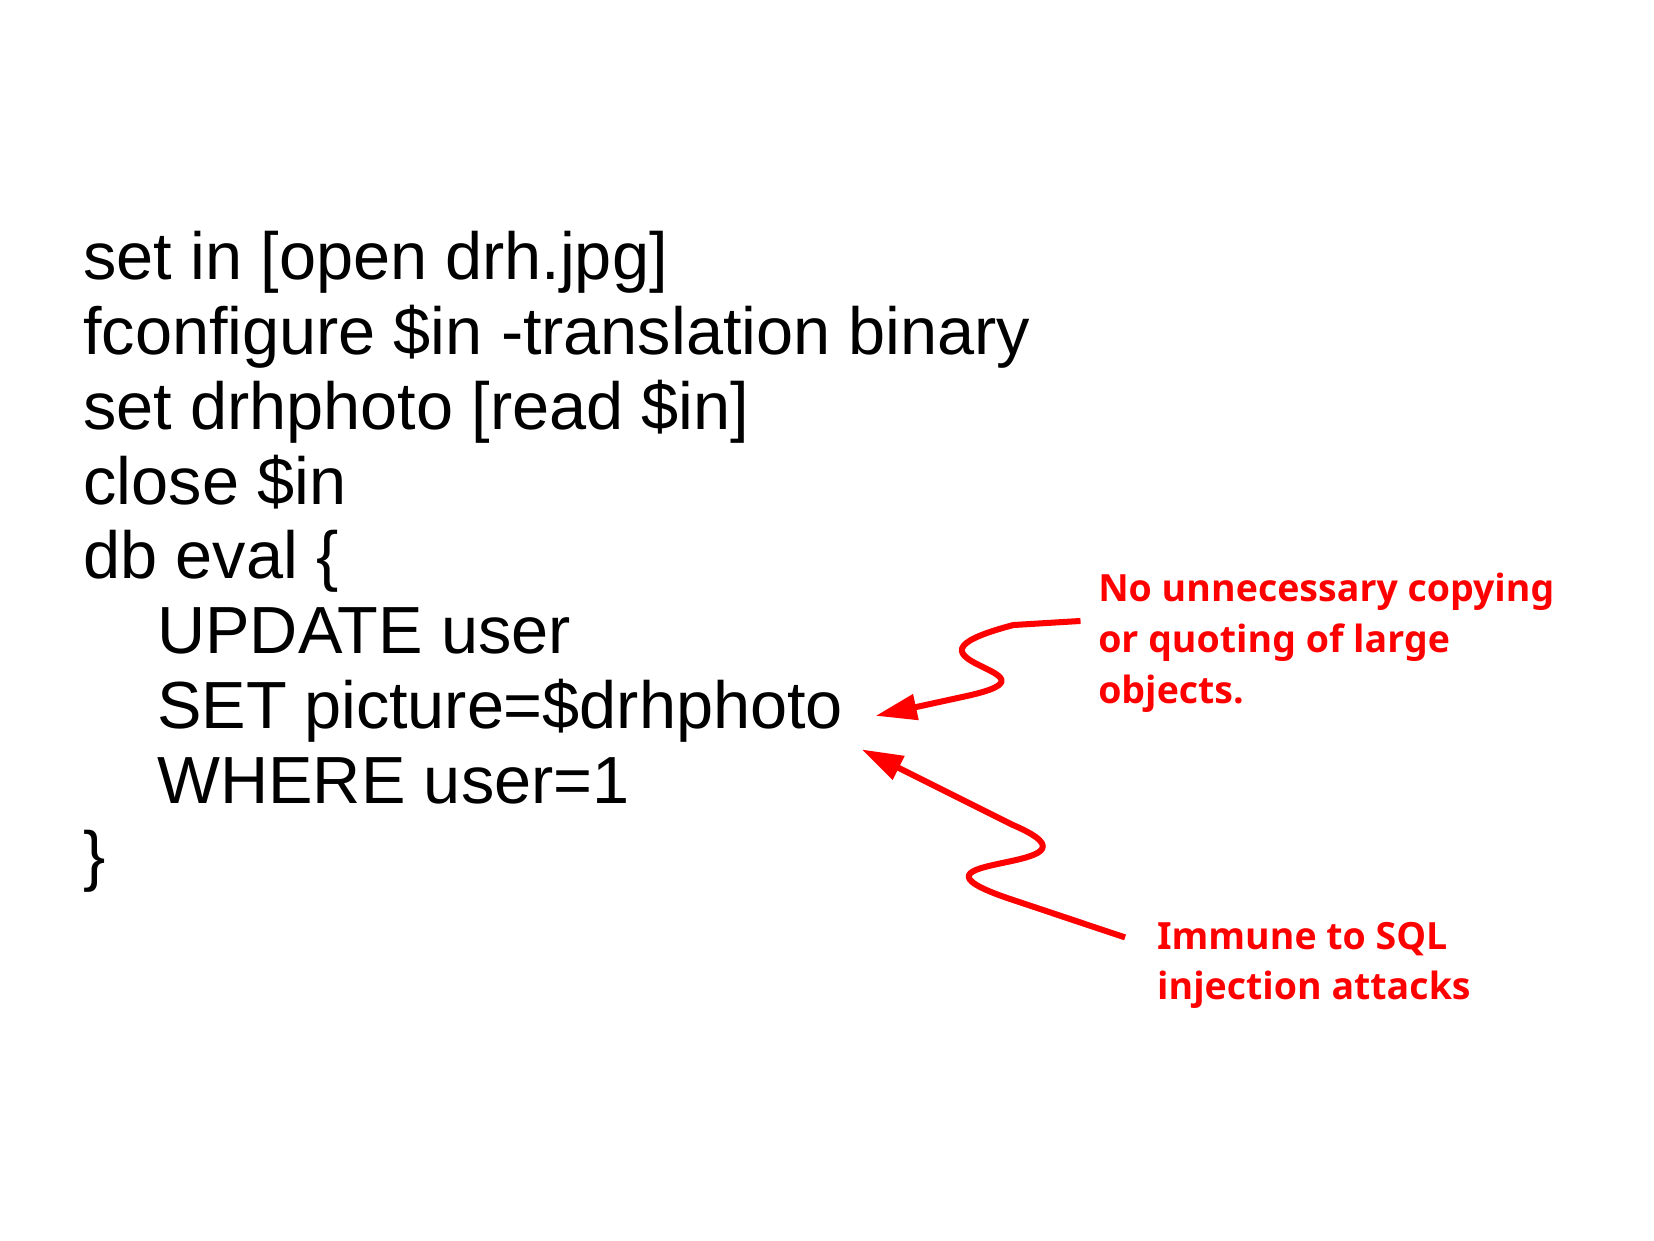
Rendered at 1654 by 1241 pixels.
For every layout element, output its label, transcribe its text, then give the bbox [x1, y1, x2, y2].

text_box Immune to SQL injection attacks [1139, 898, 1483, 1032]
text_box set in [open drh.jpg] fconfigure $in -translation binary set drhphoto [read $in] close $in db eval { UPDATE user SET picture=$drhphoto WHERE user=1 } [68, 212, 1047, 918]
text_box No unnecessary copying or quoting of large objects. [1080, 551, 1554, 741]
